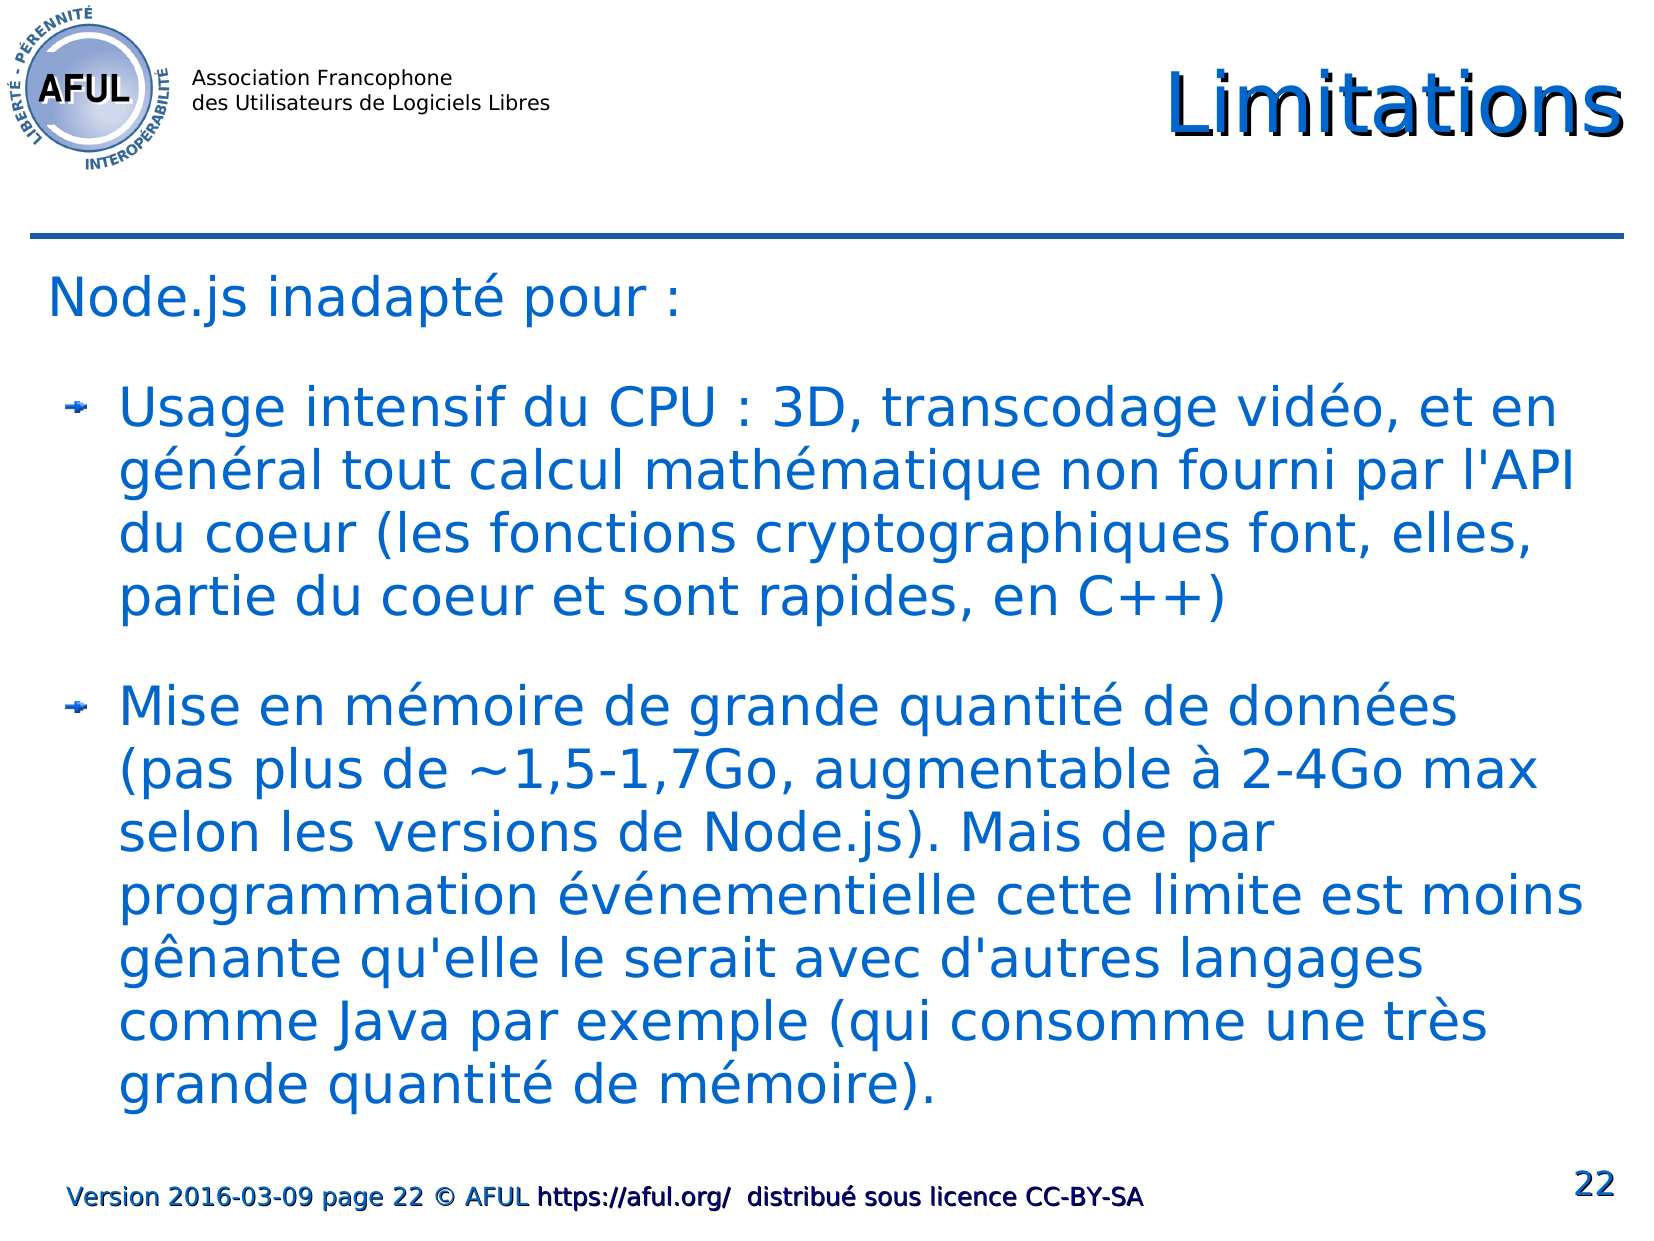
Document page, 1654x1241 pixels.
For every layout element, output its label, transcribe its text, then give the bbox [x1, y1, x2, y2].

list Node.js inadapté pour : Usage intensif du CPU : 3D, transcodage vidéo, et en général tout calcul mathématique non fourni par l'API du coeur (les fonctions cryptographiques font, elles, partie du coeur et sont rapides, en C++) Mise en mémoire de grande quantité de données (pas plus de ~1,5-1,7Go, augmentable à 2-4Go max selon les versions de Node.js). Mais de par programmation événementielle cette limite est moins gênante qu'elle le serait avec d'autres langages comme Java par exemple (qui consomme une très grande quantité de mémoire). [47, 265, 1595, 1211]
picture [0, 0, 178, 178]
title Limitations [501, 0, 1625, 207]
